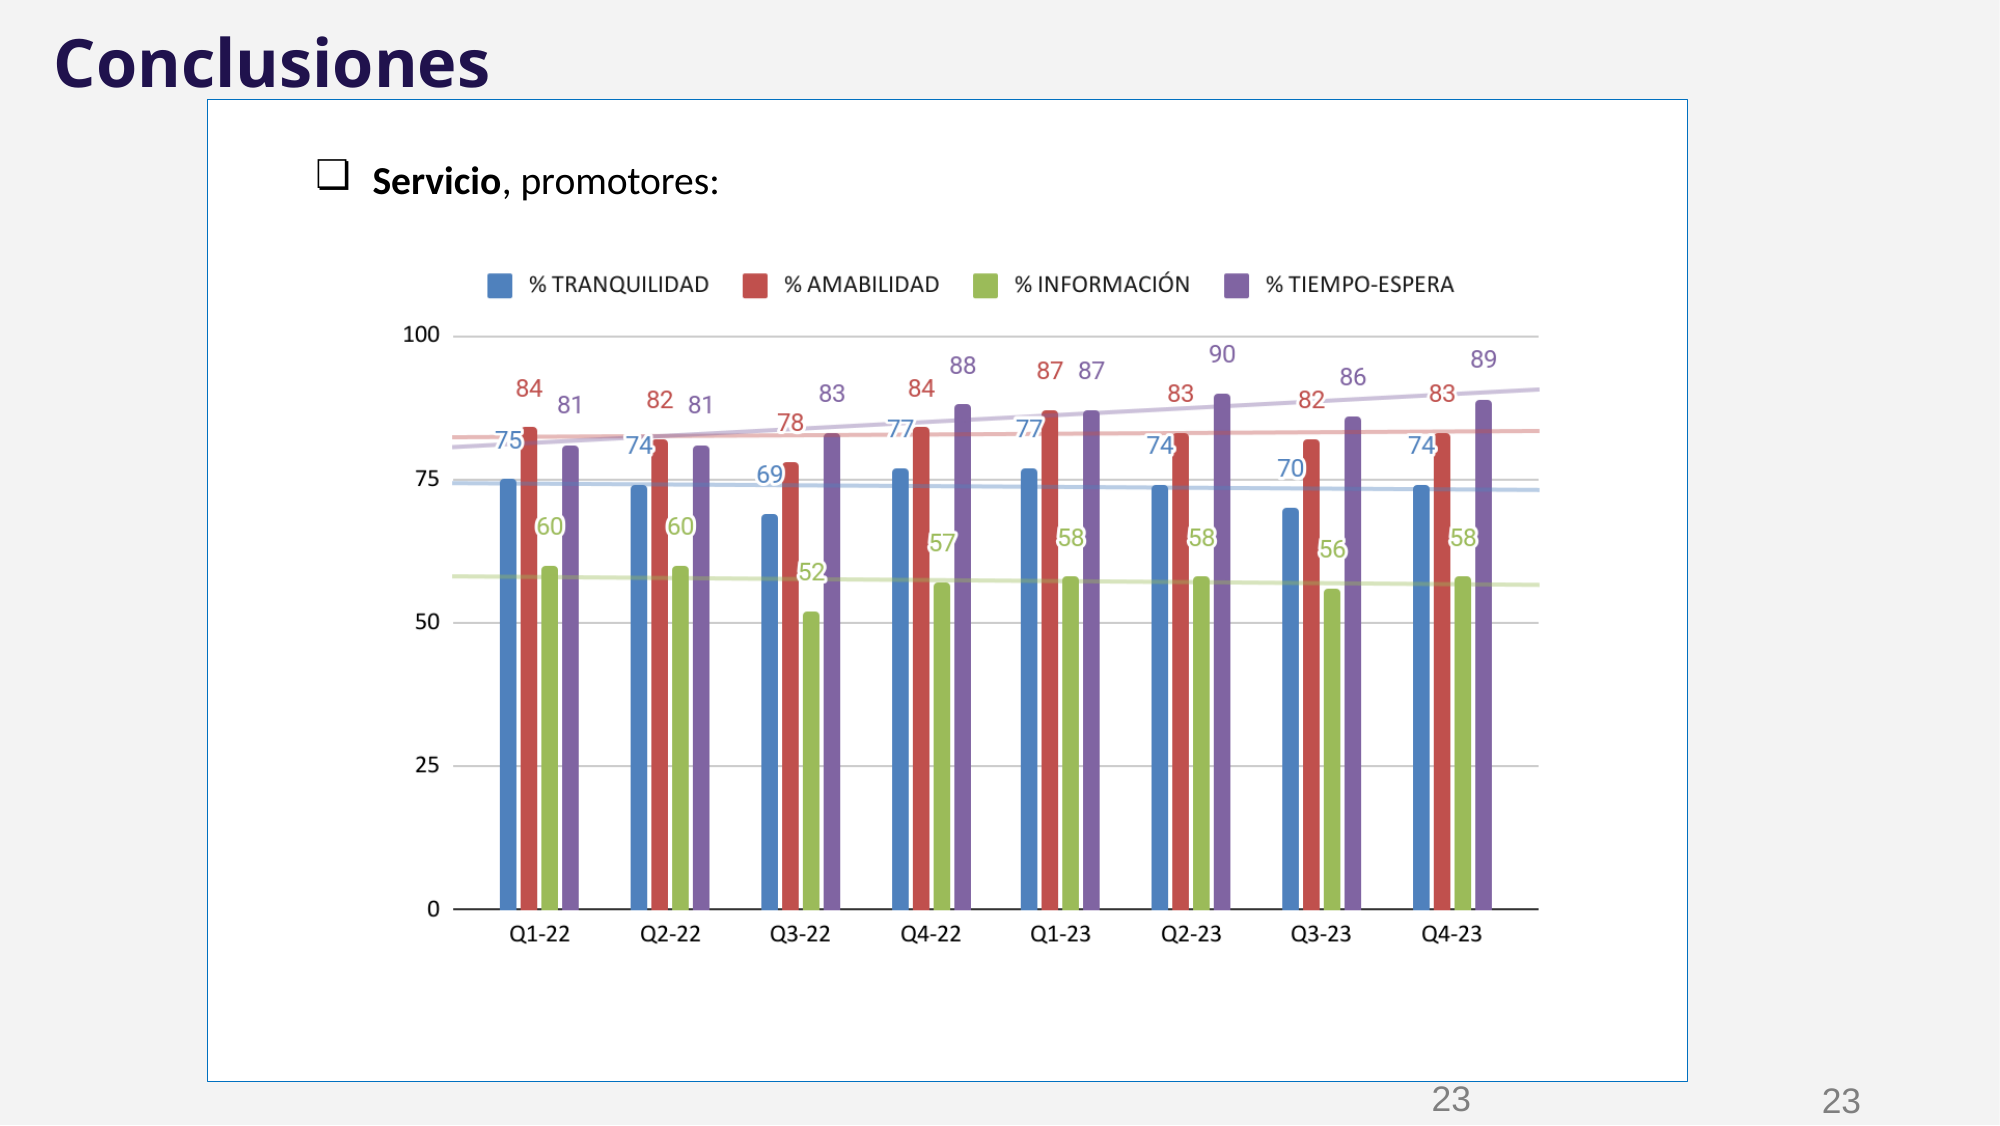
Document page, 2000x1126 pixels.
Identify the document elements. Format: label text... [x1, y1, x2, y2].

picture [365, 236, 1577, 985]
text_box <number> [1413, 1067, 1881, 1126]
text_box Servicio, promotores: [207, 99, 1688, 1082]
text_box Conclusiones [53, 0, 1946, 124]
